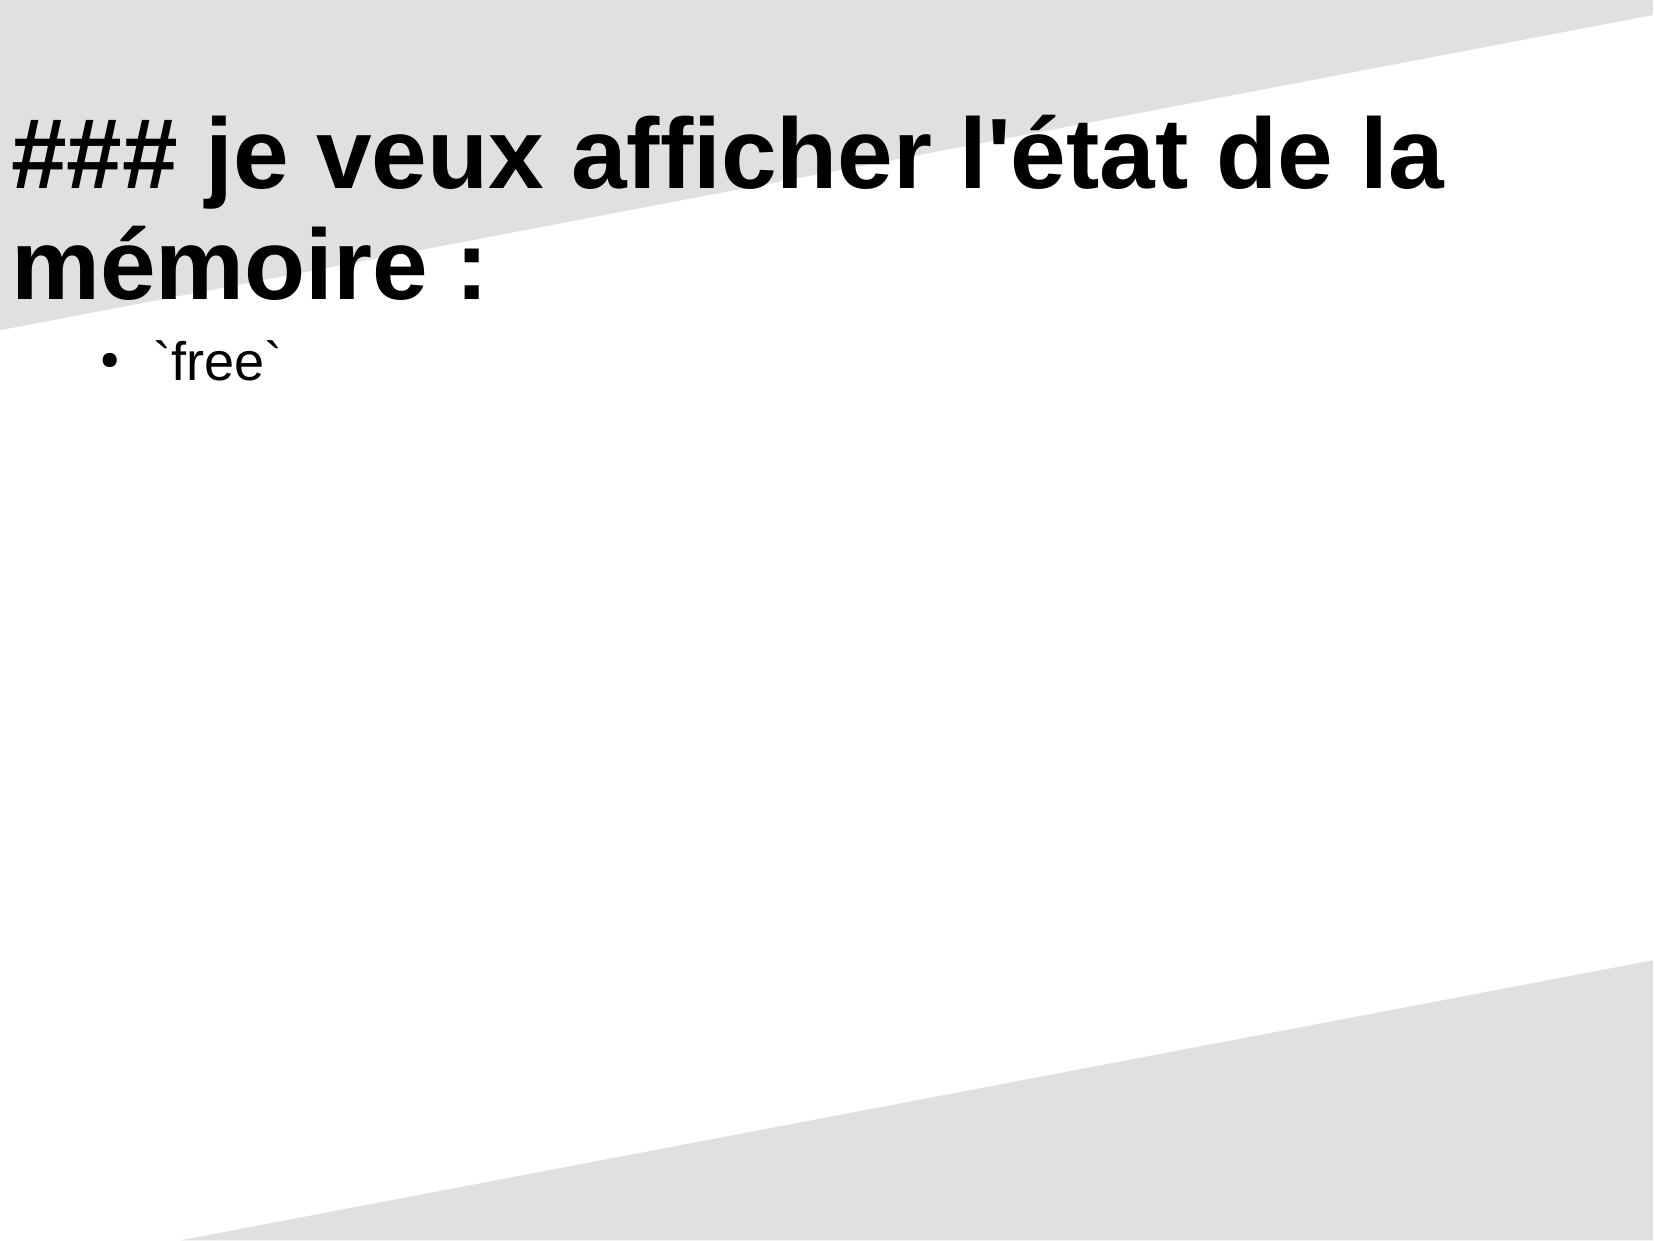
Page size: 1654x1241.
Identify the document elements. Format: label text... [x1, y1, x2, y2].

title ### je veux afficher l'état de la mémoire : [11, 97, 1499, 322]
list `free` [82, 331, 1538, 1052]
